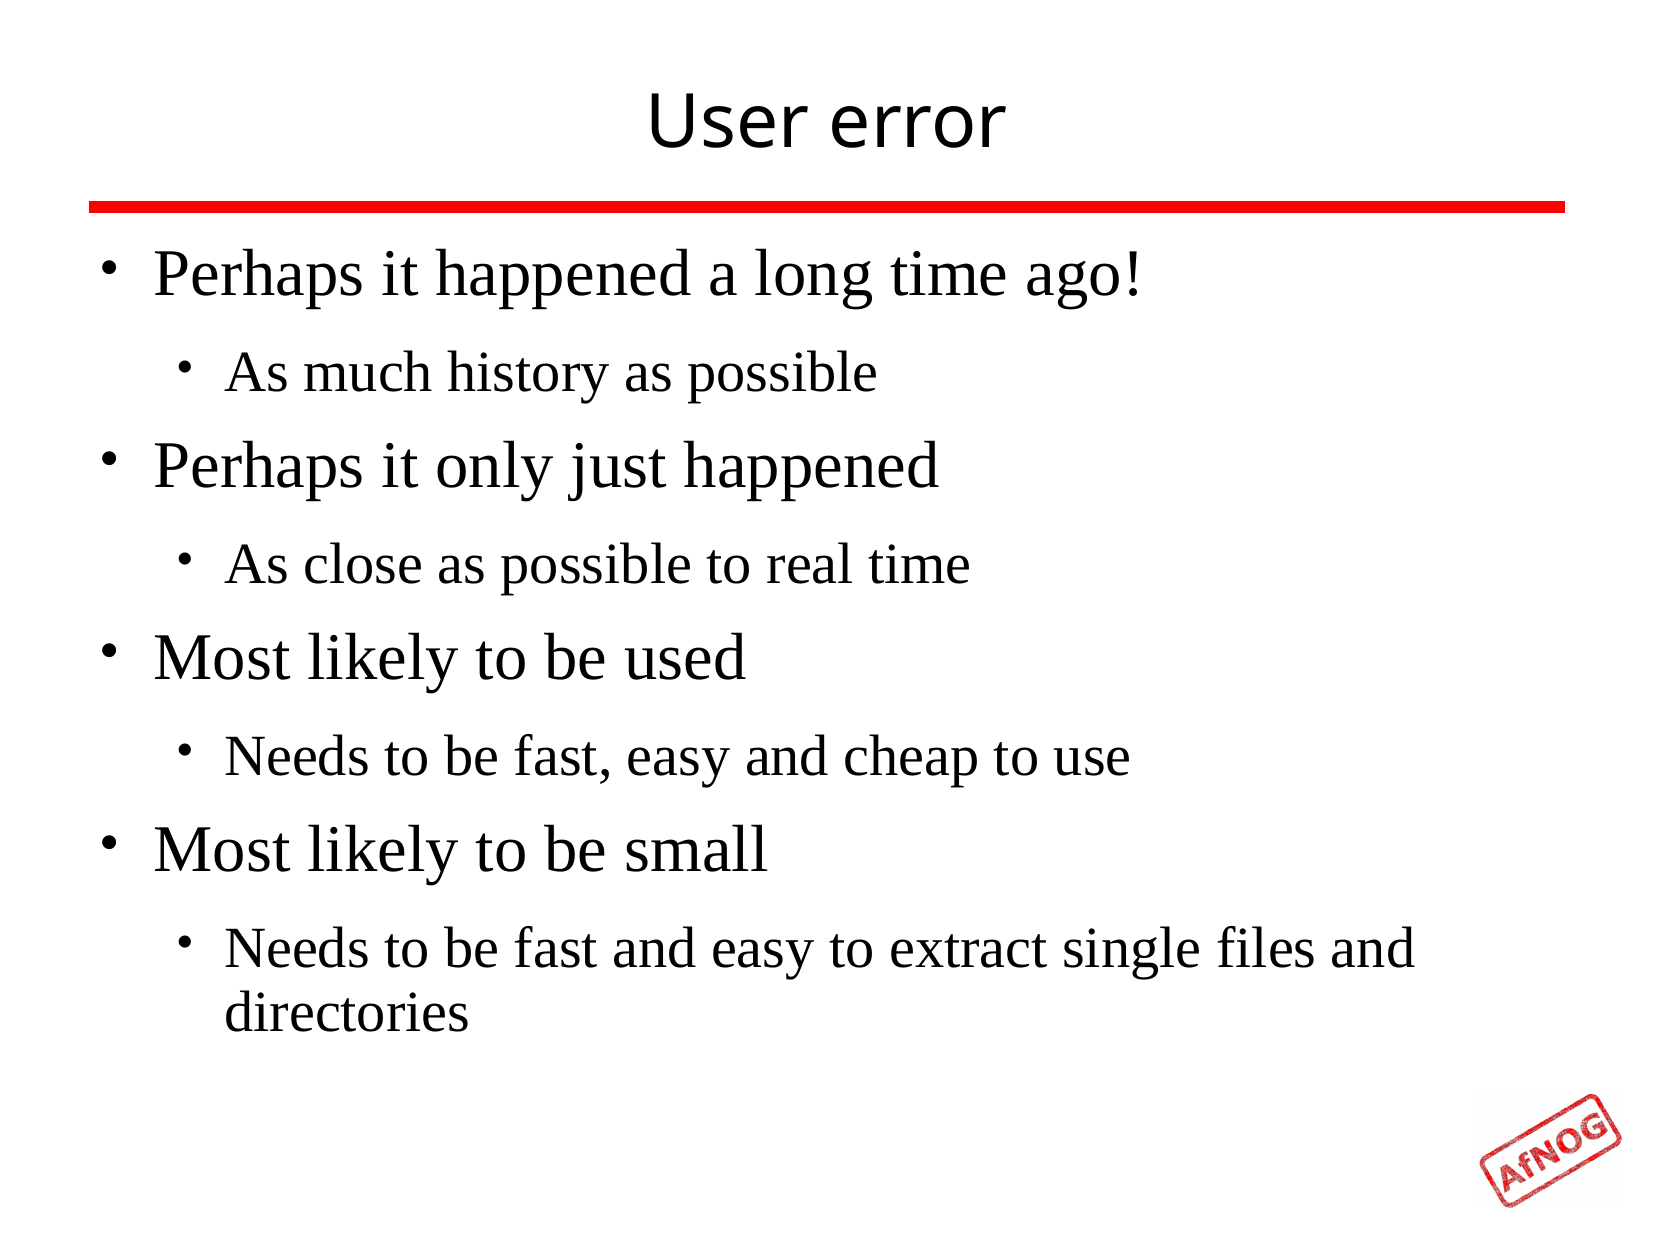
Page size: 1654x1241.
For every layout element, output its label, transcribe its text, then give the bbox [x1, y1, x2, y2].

picture [1476, 1090, 1625, 1211]
list Perhaps it happened a long time ago! As much history as possible Perhaps it only just happened As close as possible to real time Most likely to be used Needs to be fast, easy and cheap to use Most likely to be small Needs to be fast and easy to extract single files and directories [82, 236, 1571, 1123]
title User error [88, 29, 1565, 207]
